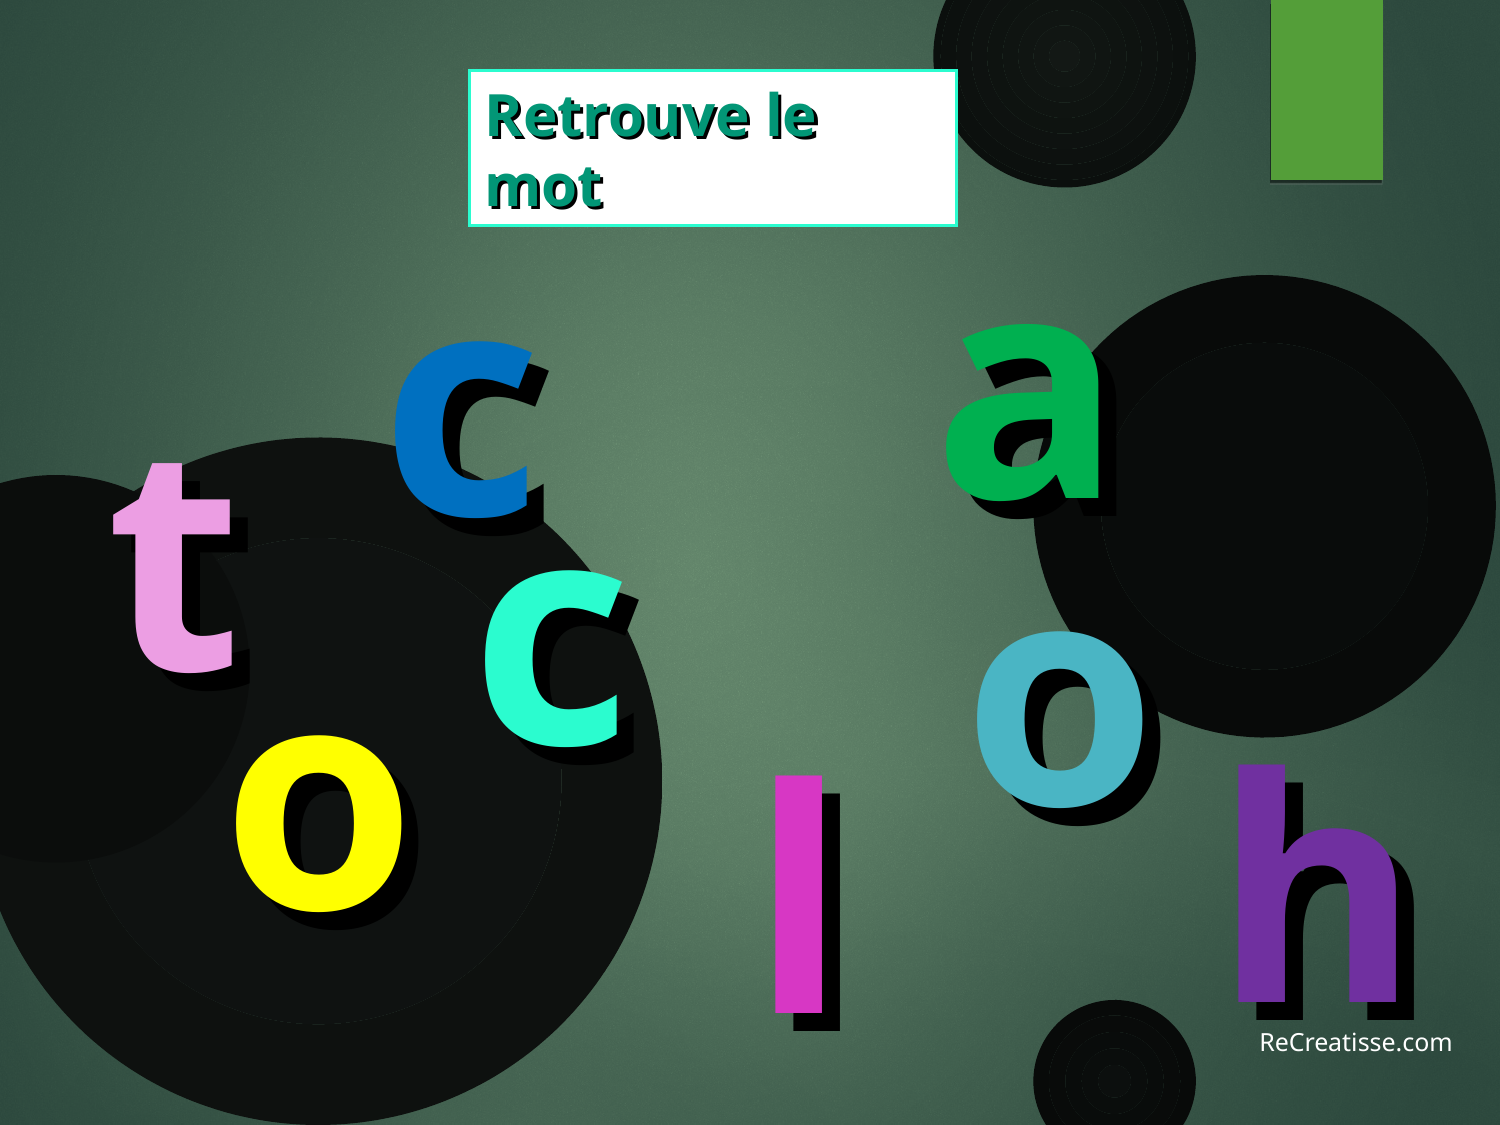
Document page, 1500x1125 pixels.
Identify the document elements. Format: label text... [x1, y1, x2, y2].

text_box o [207, 590, 431, 980]
text_box a [919, 179, 1138, 569]
text_box l [737, 694, 862, 1084]
text_box h [1200, 682, 1435, 1073]
text_box Retrouve le mot [469, 71, 956, 226]
text_box c [456, 425, 647, 815]
text_box o [949, 485, 1173, 876]
text_box c [366, 196, 557, 586]
text_box t [91, 350, 257, 741]
text_box h [1303, 883, 1367, 1019]
text_box ReCreatisse.com [1244, 1019, 1468, 1064]
